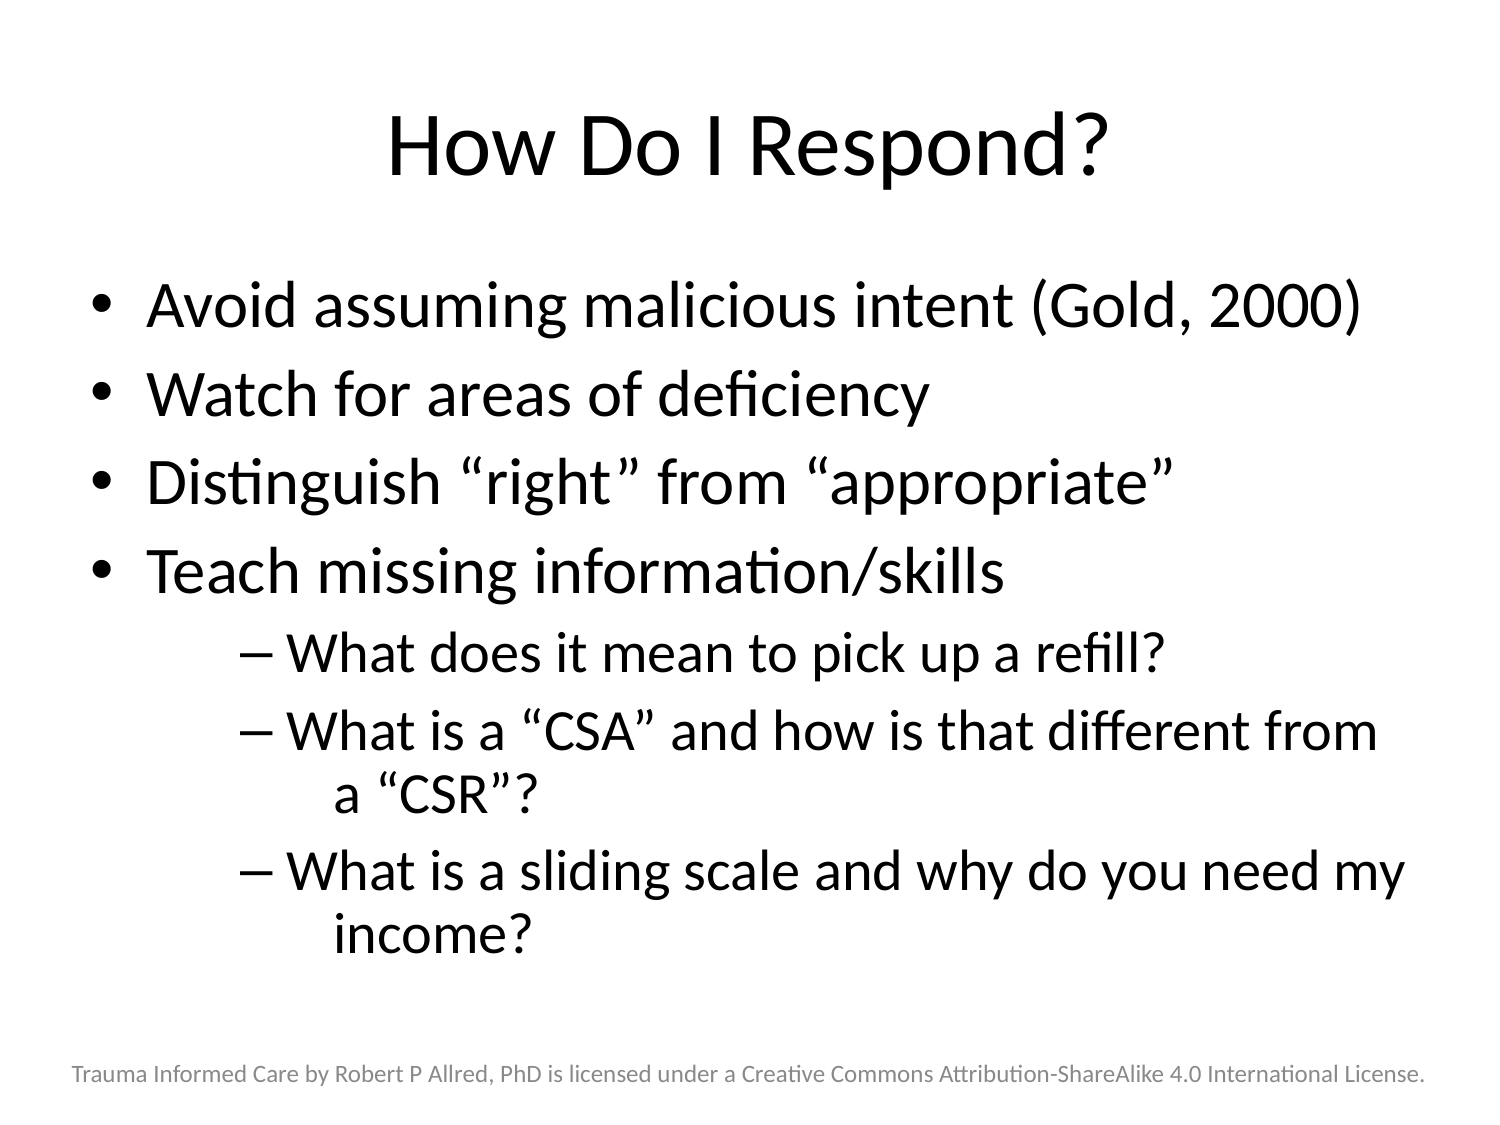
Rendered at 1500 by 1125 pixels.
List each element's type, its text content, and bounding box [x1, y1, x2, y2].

title How Do I Respond? [75, 45, 1426, 233]
text_box Trauma Informed Care by Robert P Allred, PhD is licensed under a Creative Commons Attribution-ShareAlike 4.0 International License. [50, 1042, 1451, 1103]
list Avoid assuming malicious intent (Gold, 2000) Watch for areas of deficiency Distinguish “right” from “appropriate” Teach missing information/skills What does it mean to pick up a refill? What is a “CSA” and how is that different from a “CSR”? What is a sliding scale and why do you need my income? [75, 262, 1426, 1005]
